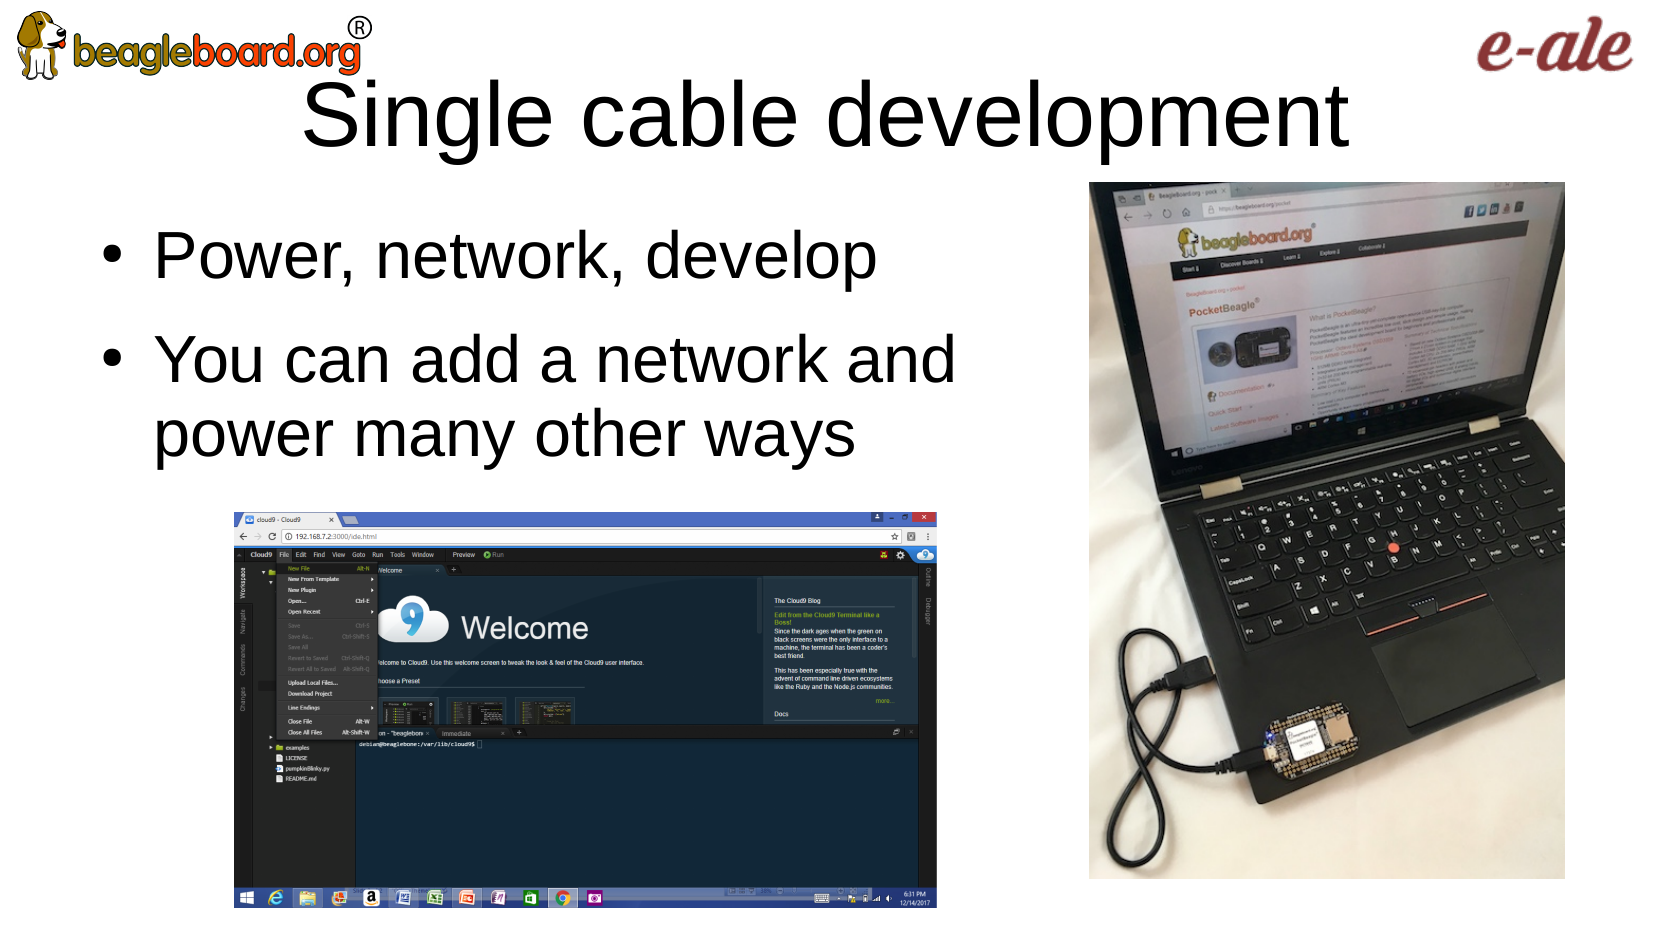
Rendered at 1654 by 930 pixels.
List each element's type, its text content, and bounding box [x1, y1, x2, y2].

picture [1475, 14, 1636, 74]
picture [17, 11, 372, 80]
picture [234, 512, 937, 908]
picture [1089, 182, 1565, 879]
title Single cable development [82, 37, 1571, 193]
list Power, network, develop You can add a network and power many other ways [82, 217, 1081, 757]
